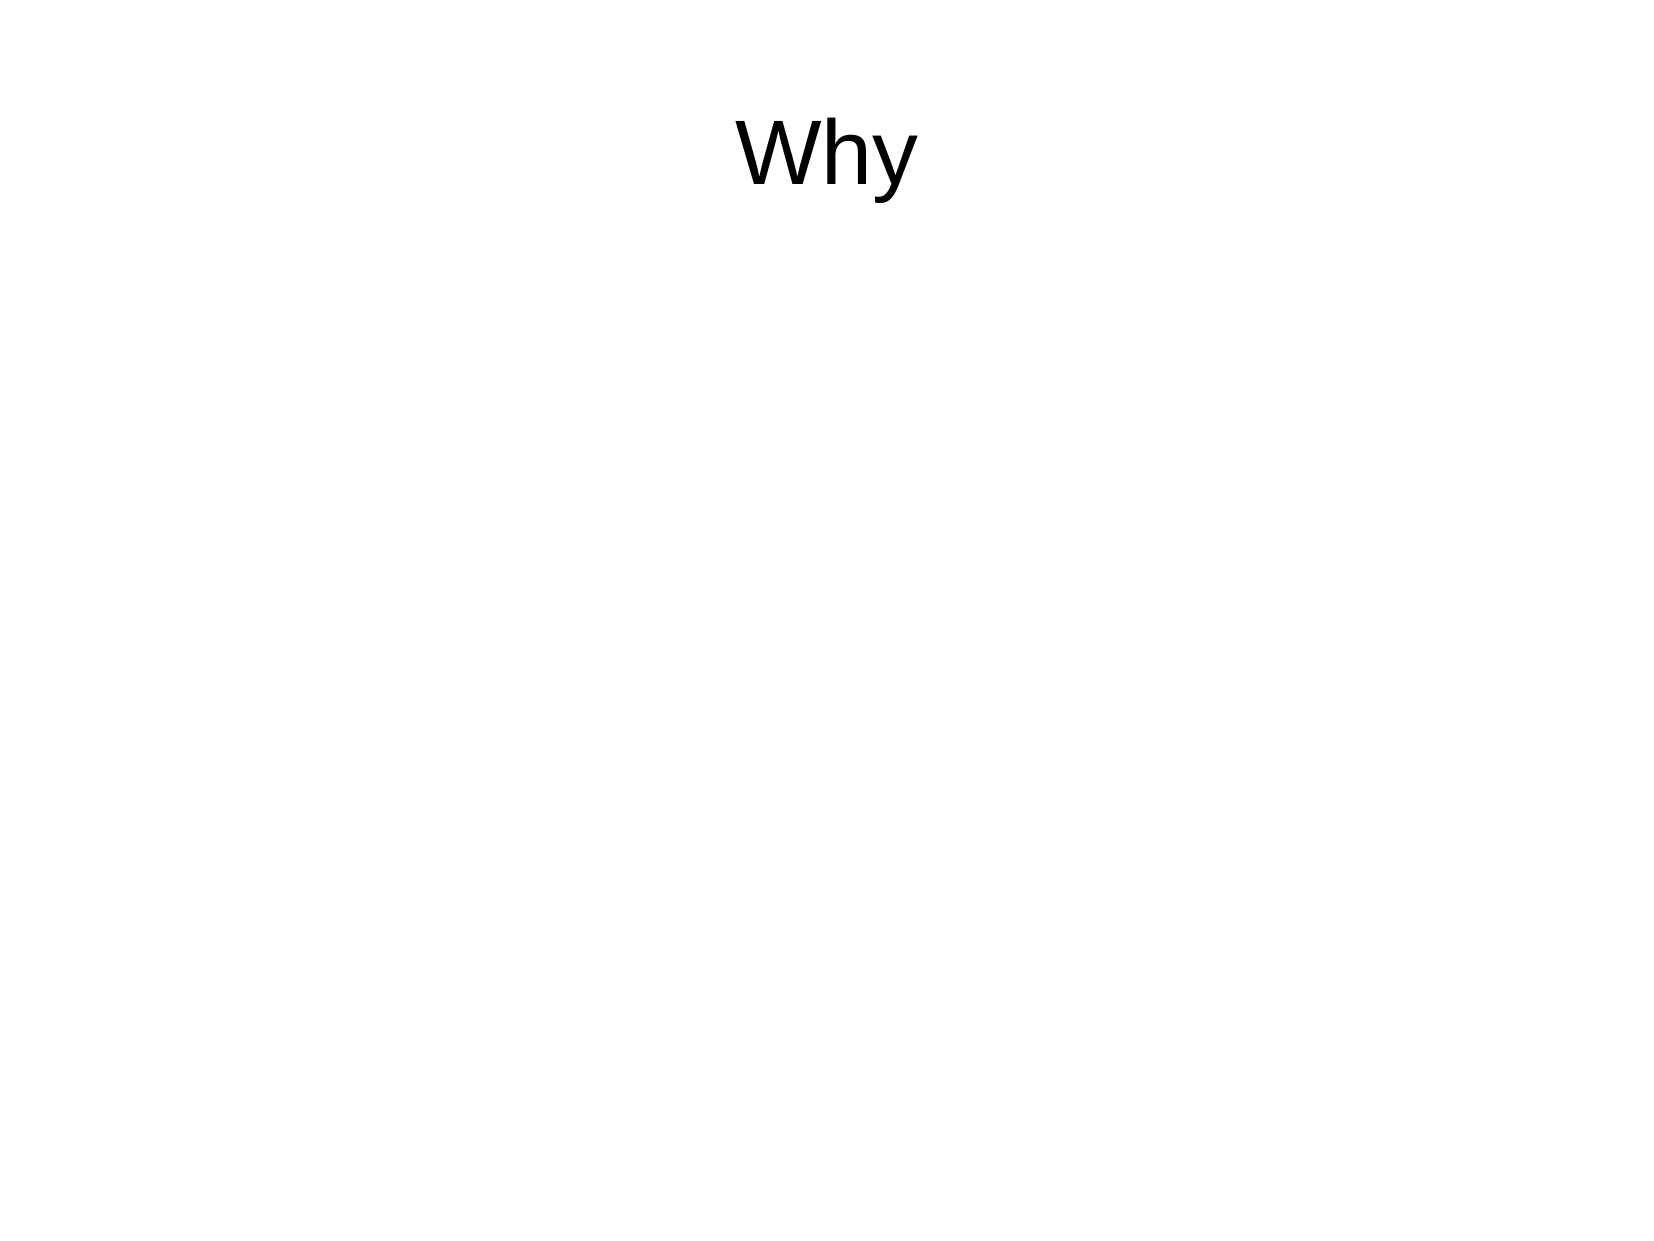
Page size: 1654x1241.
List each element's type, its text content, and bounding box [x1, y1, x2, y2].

title Why [82, 49, 1571, 257]
